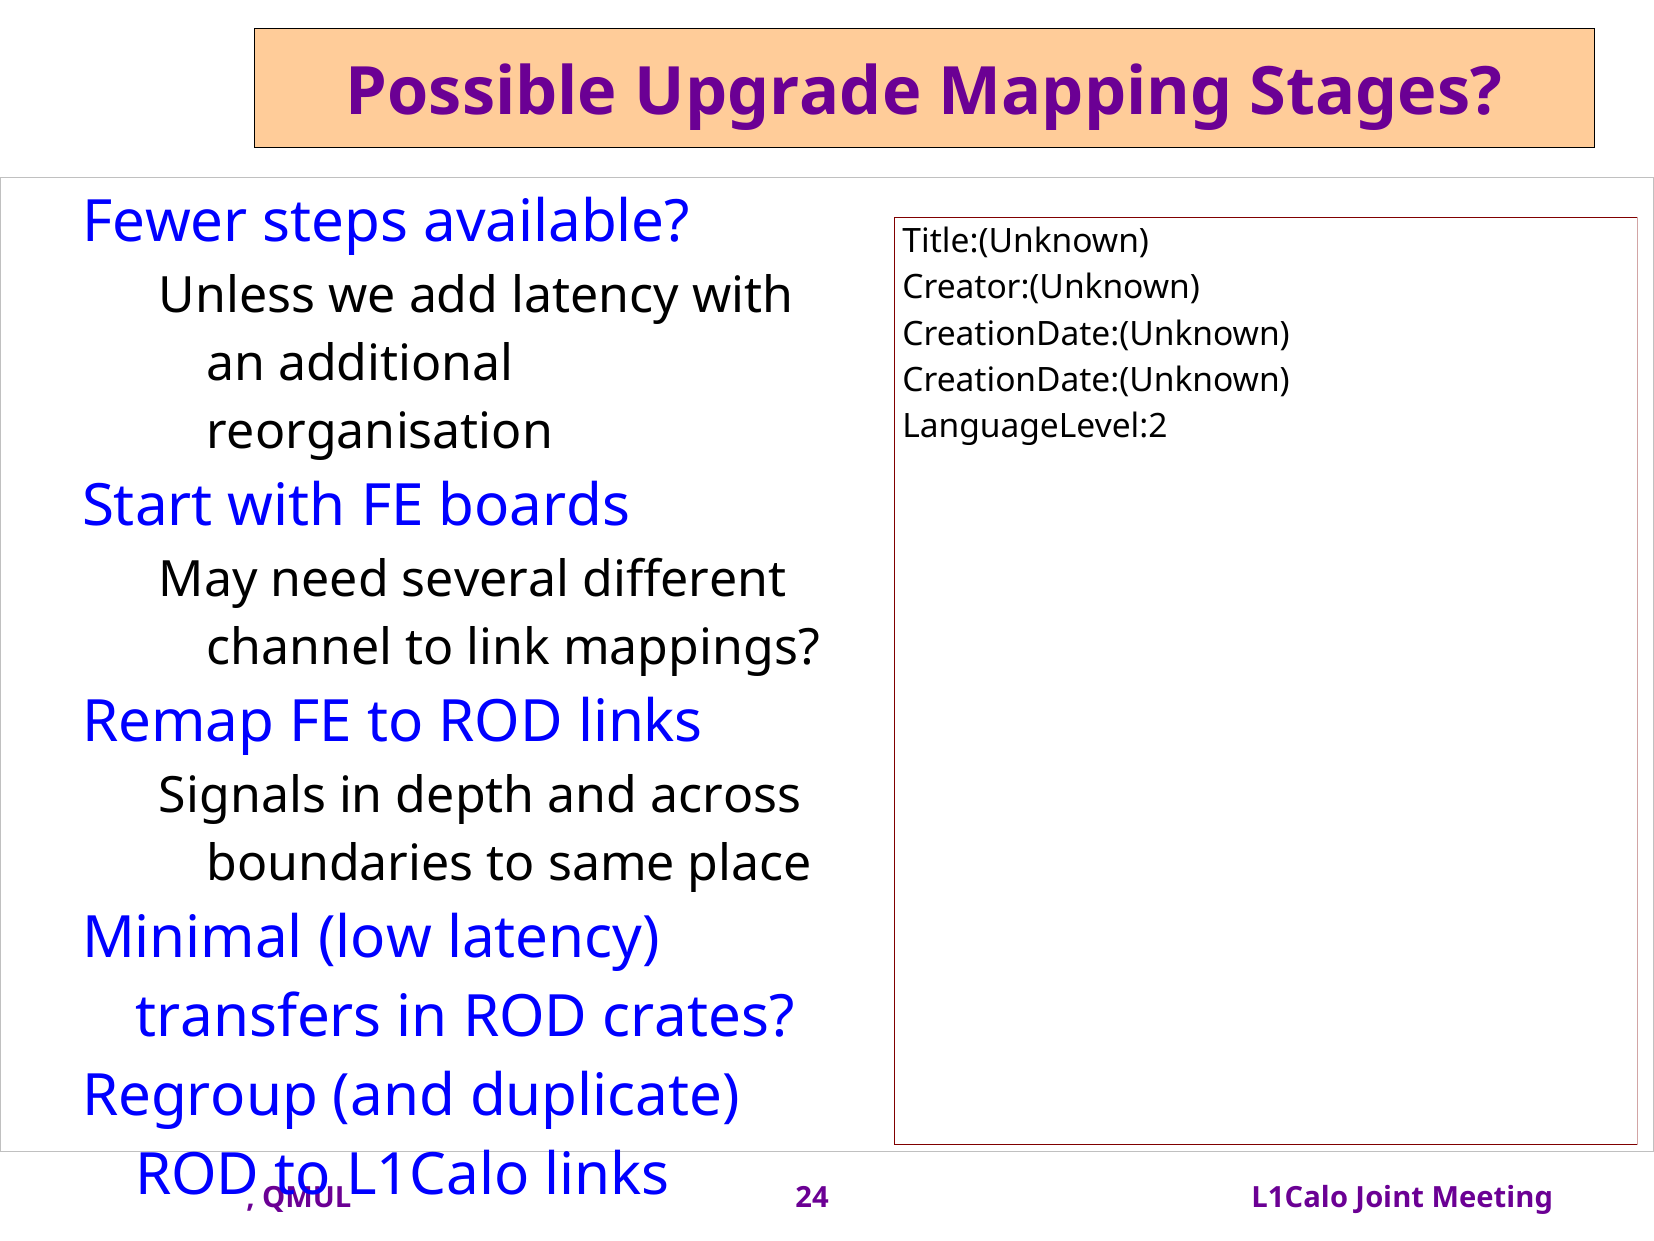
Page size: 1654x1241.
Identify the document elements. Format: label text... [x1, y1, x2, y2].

title Possible Upgrade Mapping Stages? [254, 28, 1595, 148]
picture [891, 215, 1638, 1145]
list Fewer steps available? Unless we add latency with an additional reorganisation Start with FE boards May need several different channel to link mappings? Remap FE to ROD links Signals in depth and across boundaries to same place Minimal (low latency) transfers in ROD crates? Regroup (and duplicate) ROD to L1Calo links [64, 179, 860, 1166]
